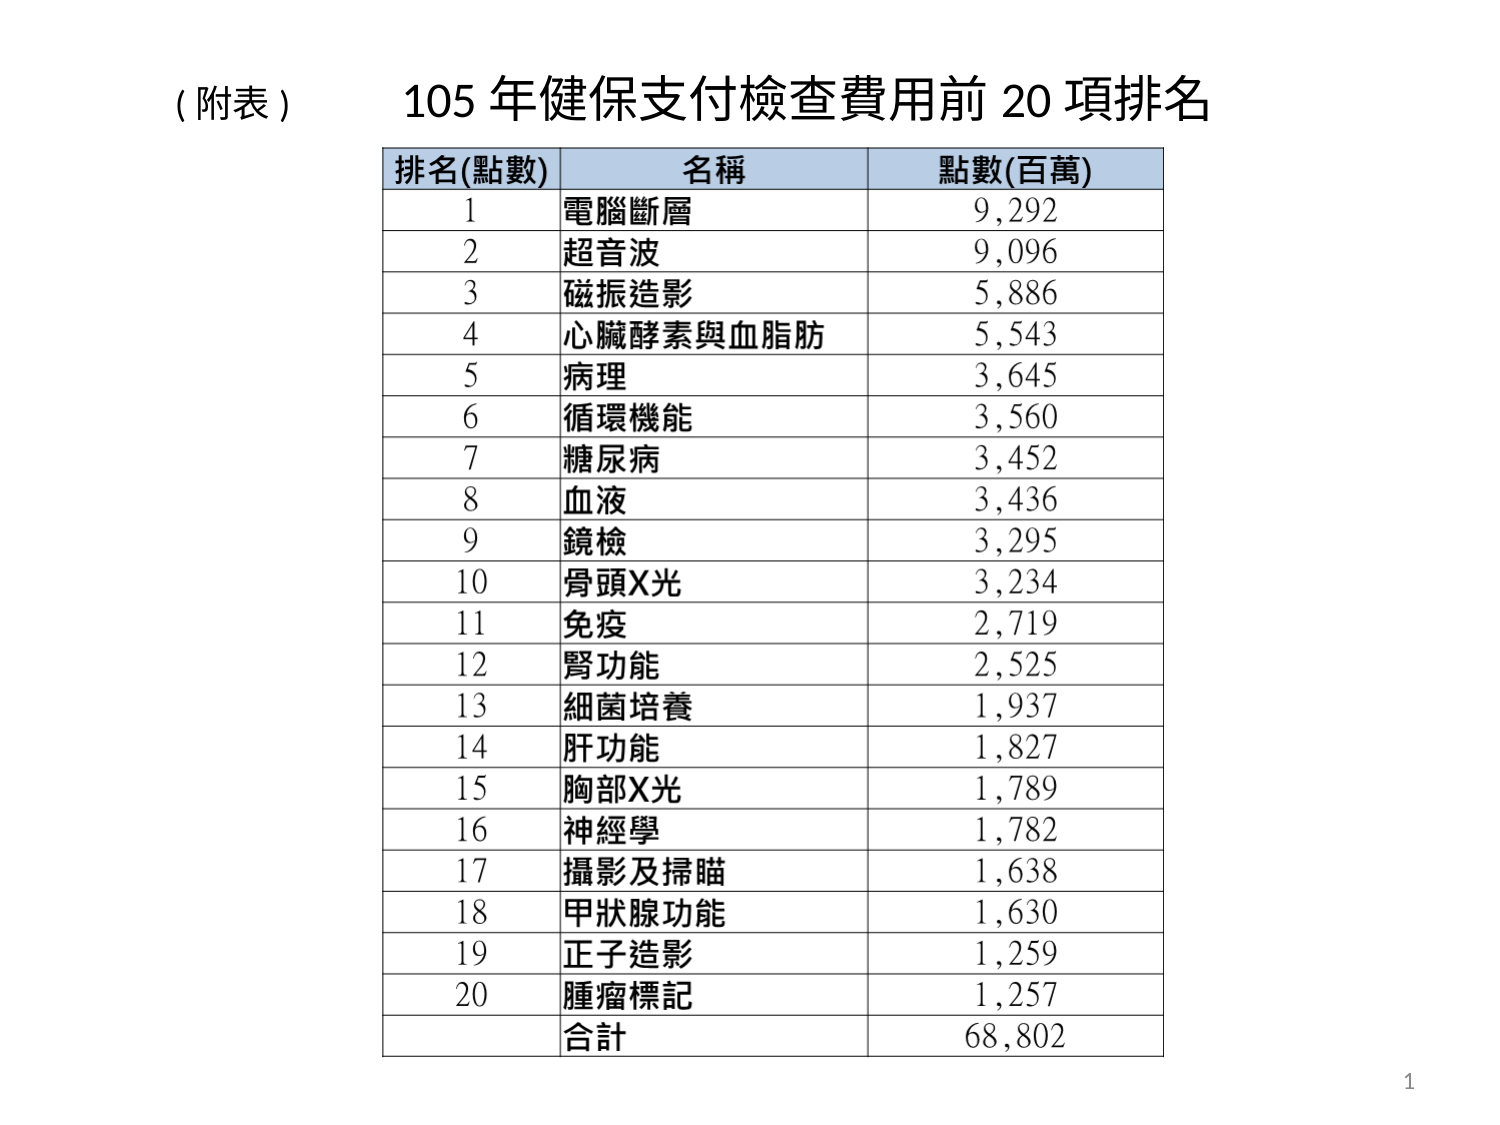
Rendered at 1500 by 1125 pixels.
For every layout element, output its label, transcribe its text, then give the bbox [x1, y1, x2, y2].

title (附表) 105年健保支付檢查費用前20項排名 [75, 45, 1426, 149]
picture [382, 140, 1164, 1078]
text_box [1387, 1057, 1500, 1101]
